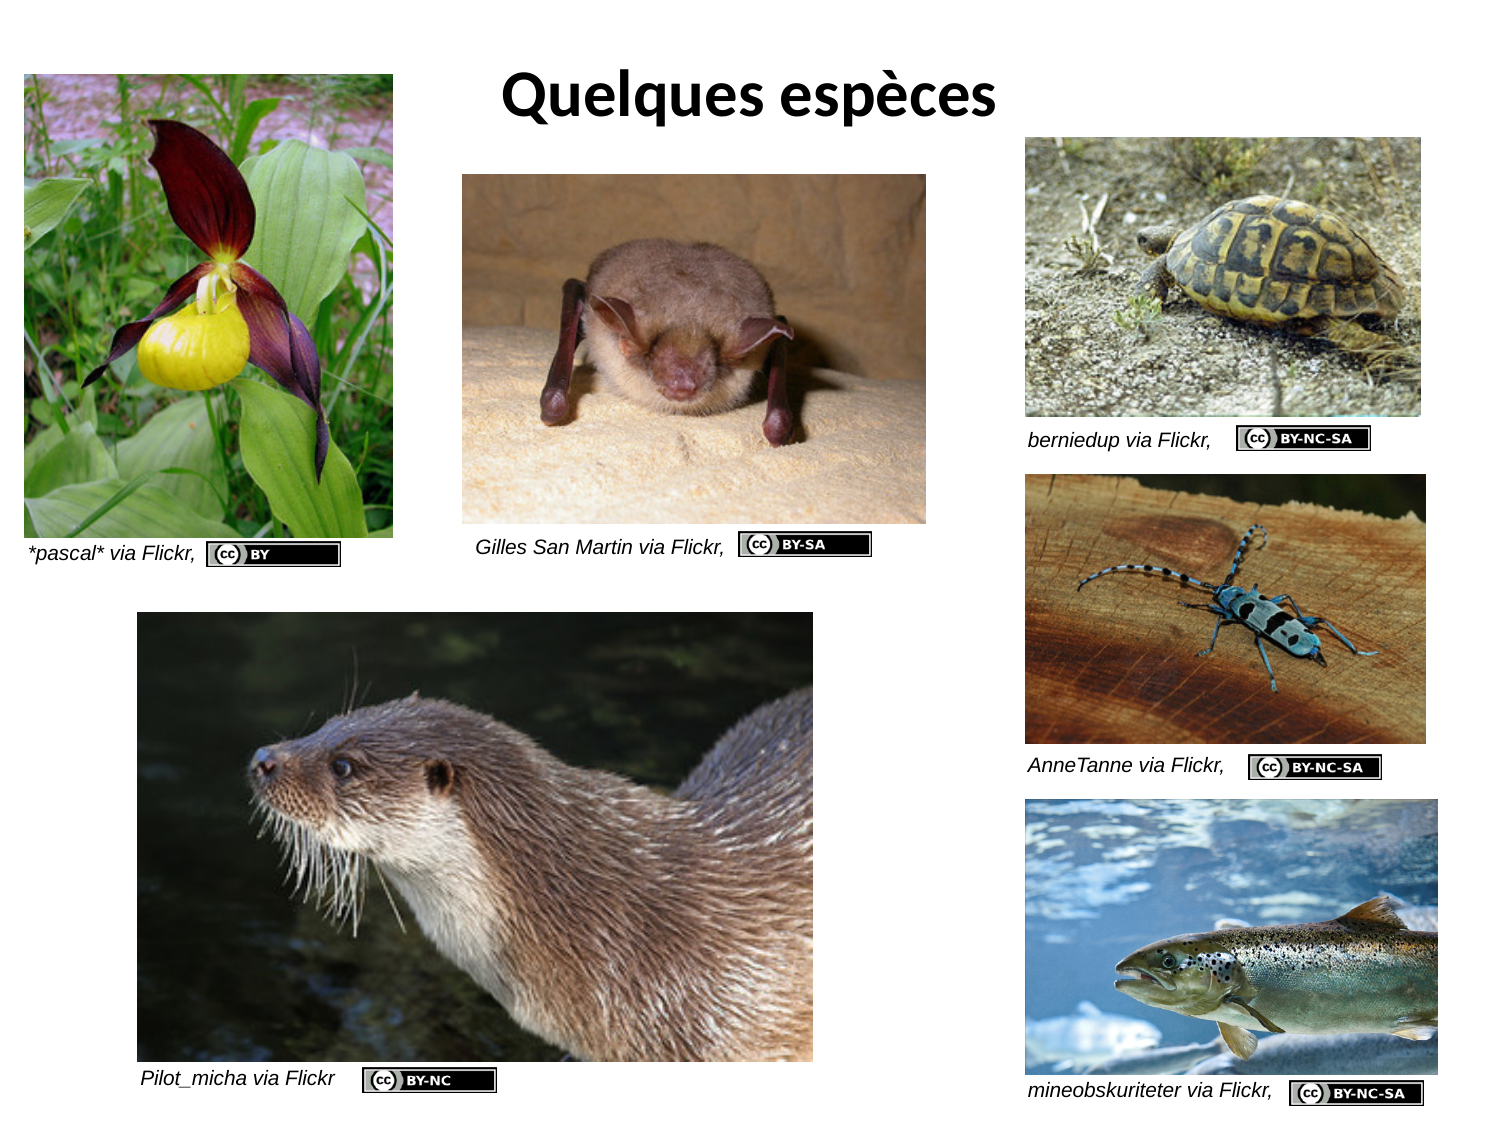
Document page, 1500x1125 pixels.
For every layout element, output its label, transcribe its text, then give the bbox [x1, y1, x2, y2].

text_box Gilles San Martin via Flickr, [472, 531, 739, 561]
picture [462, 174, 926, 524]
picture [1025, 474, 1426, 744]
picture [1289, 1080, 1424, 1106]
text_box mineobskuriteter via Flickr, [1025, 1074, 1300, 1104]
picture [1025, 799, 1438, 1076]
text_box Pilot_micha via Flickr [137, 1062, 355, 1092]
picture [738, 531, 872, 557]
picture [137, 612, 813, 1062]
text_box *pascal* via Flickr, [24, 537, 207, 567]
title Quelques espèces [112, 30, 1388, 138]
picture [24, 74, 393, 538]
picture [362, 1067, 497, 1093]
picture [1236, 425, 1371, 451]
picture [1025, 137, 1421, 417]
picture [1248, 754, 1382, 780]
picture [206, 541, 341, 567]
text_box AnneTanne via Flickr, [1025, 750, 1241, 779]
text_box berniedup via Flickr, [1025, 425, 1241, 454]
